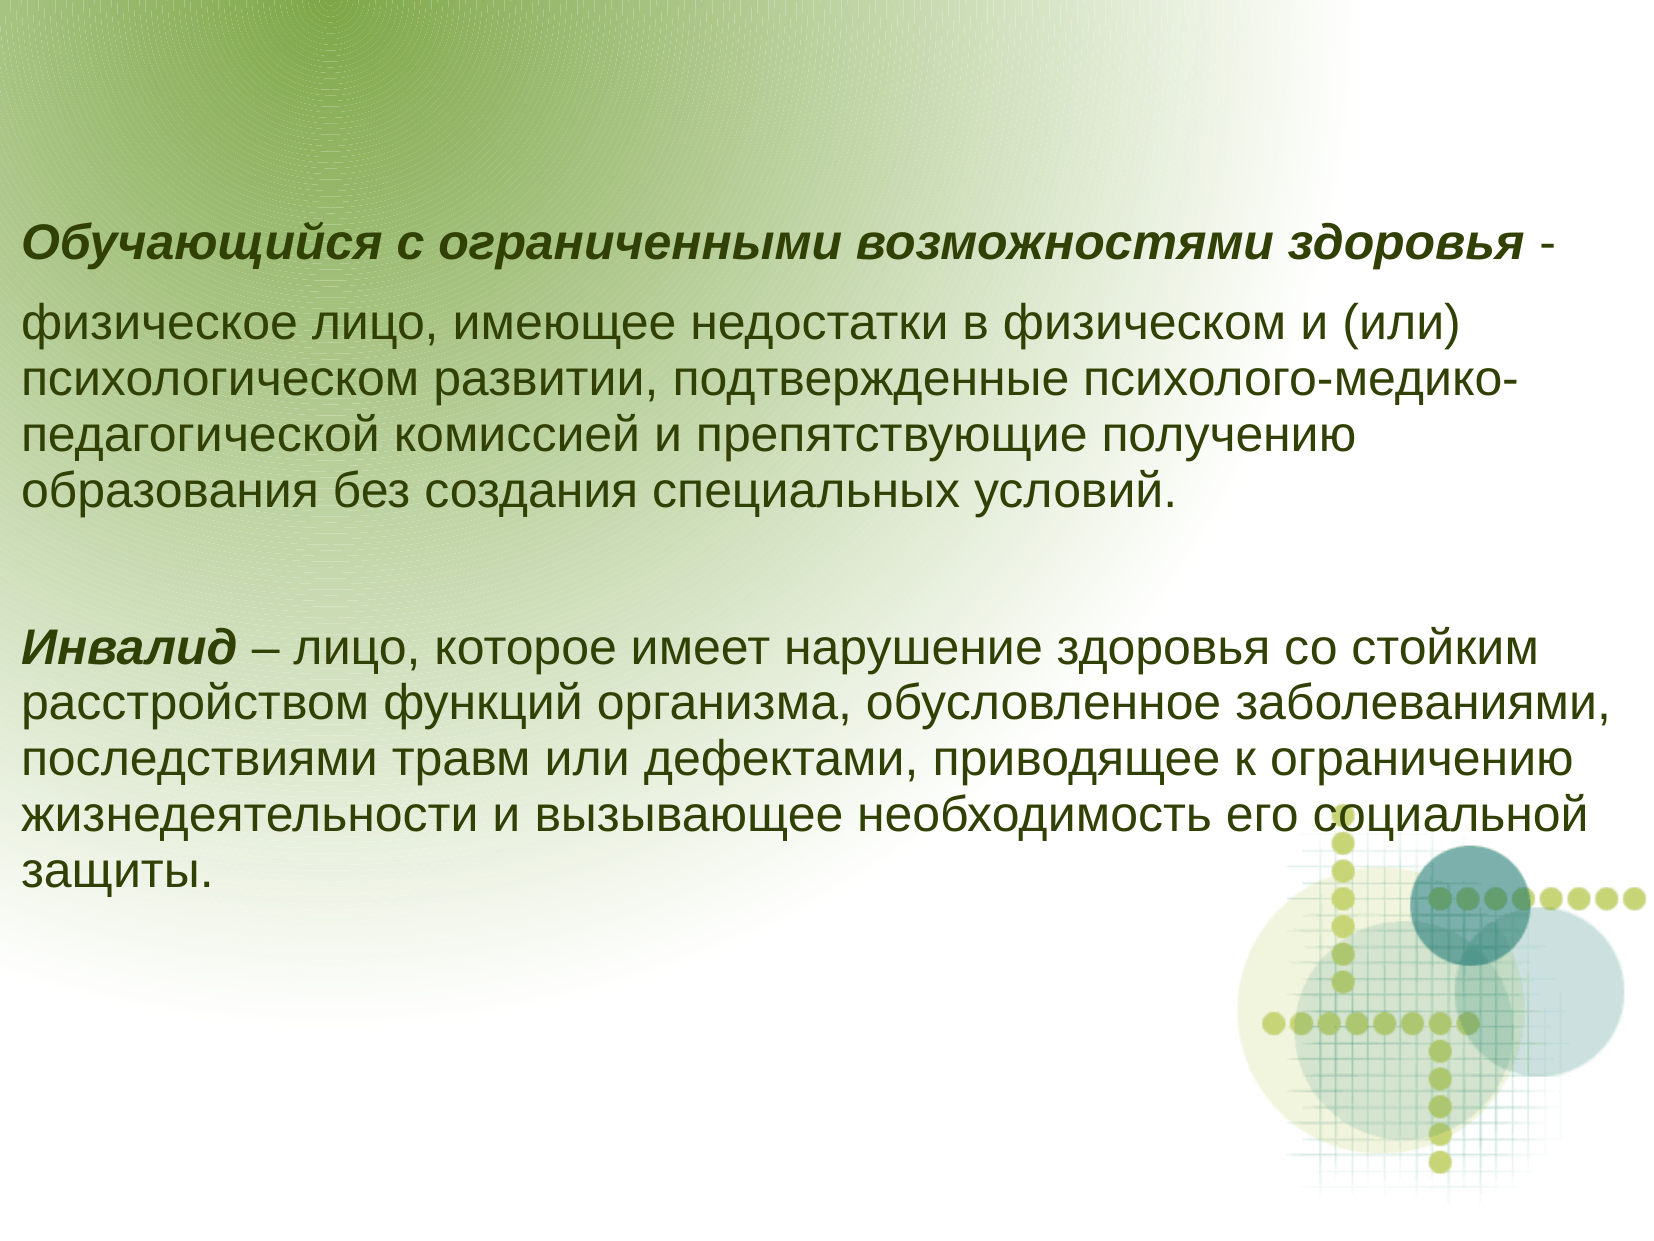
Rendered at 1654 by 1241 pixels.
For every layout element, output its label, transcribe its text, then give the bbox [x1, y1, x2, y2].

text_box Обучающийся с ограниченными возможностями здоровья - физическое лицо, имеющее недостатки в физическом и (или) психологическом развитии, подтвержденные психолого-медико-педагогической комиссией и препятствующие получению образования без создания специальных условий. Инвалид – лицо, которое имеет нарушение здоровья со стойким расстройством функций организма, обусловленное заболеваниями, последствиями травм или дефектами, приводящее к ограничению жизнедеятельности и вызывающее необходимость его социальной защиты. [6, 206, 1651, 1020]
picture [1224, 792, 1654, 1211]
